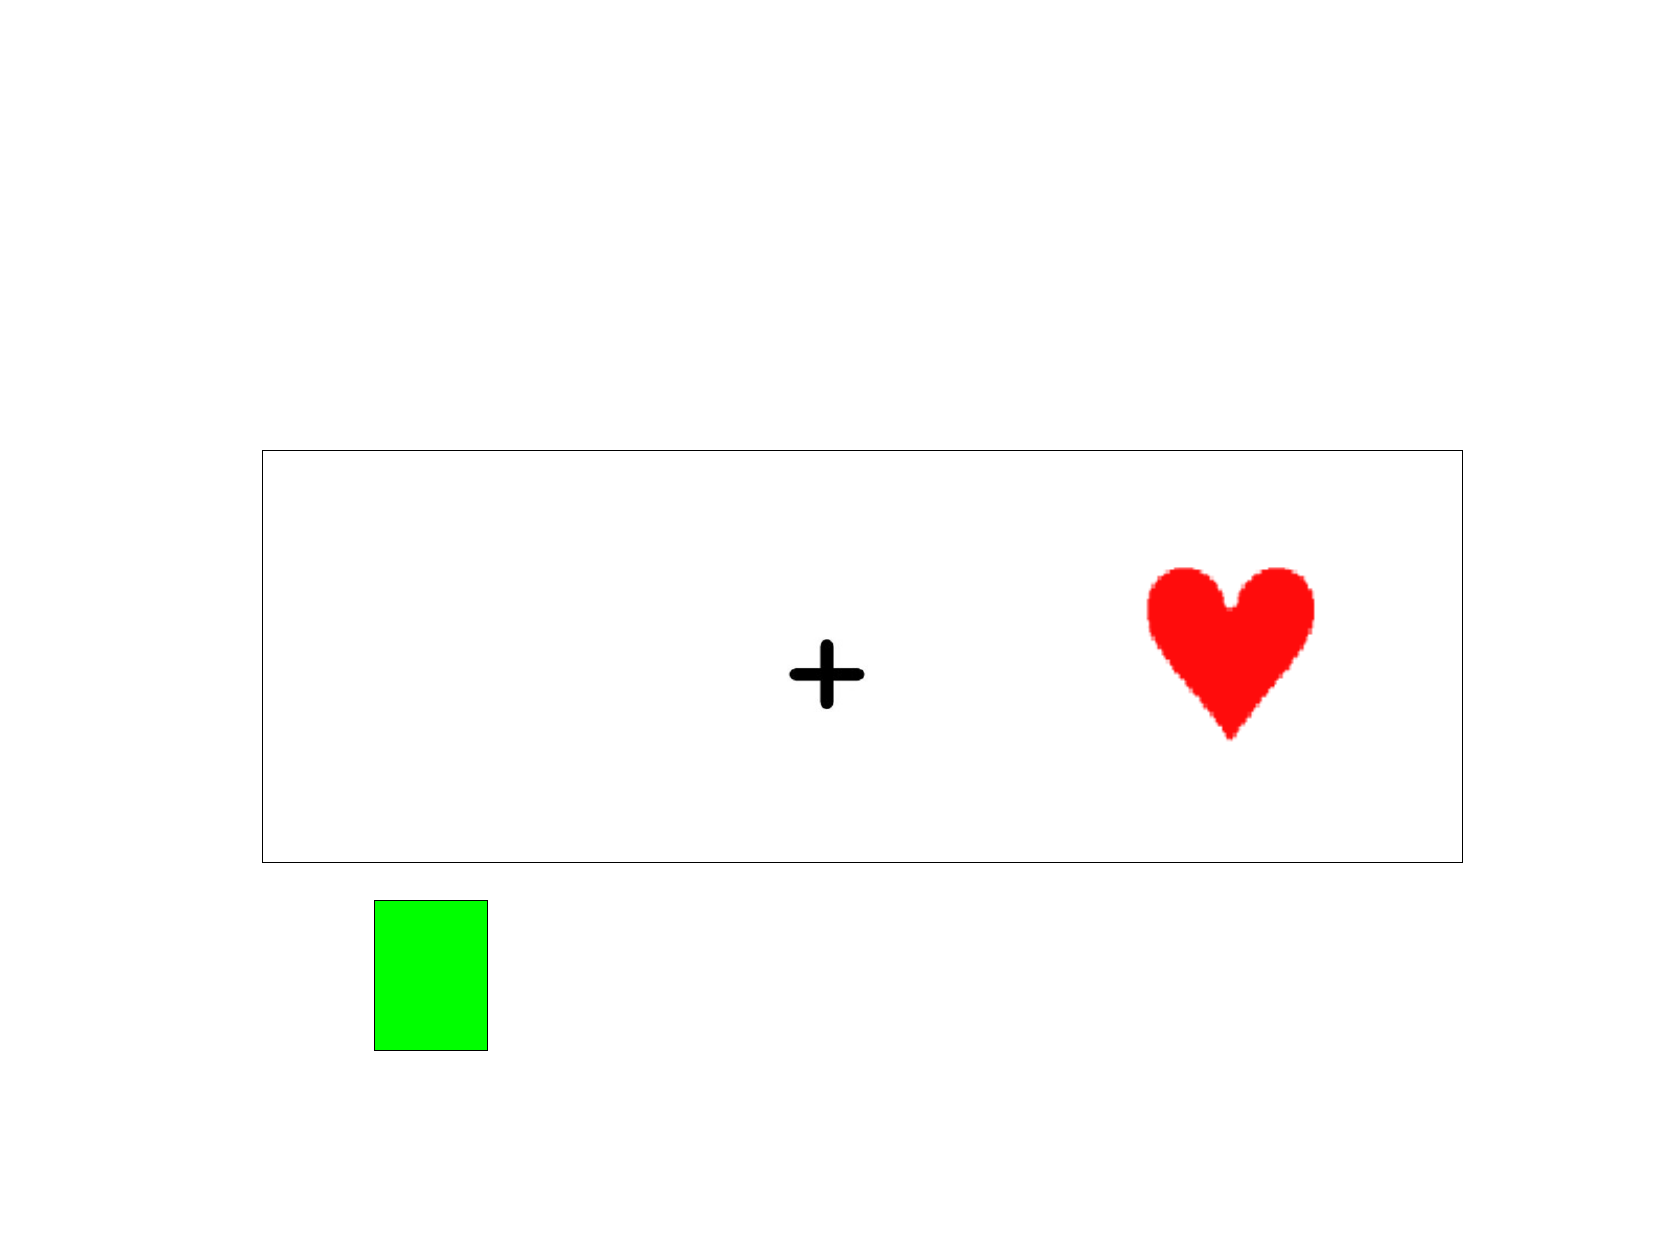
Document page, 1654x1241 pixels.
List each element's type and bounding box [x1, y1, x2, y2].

text_box [374, 900, 488, 1051]
picture [787, 637, 868, 712]
text_box [262, 450, 1463, 863]
picture [1137, 566, 1321, 751]
